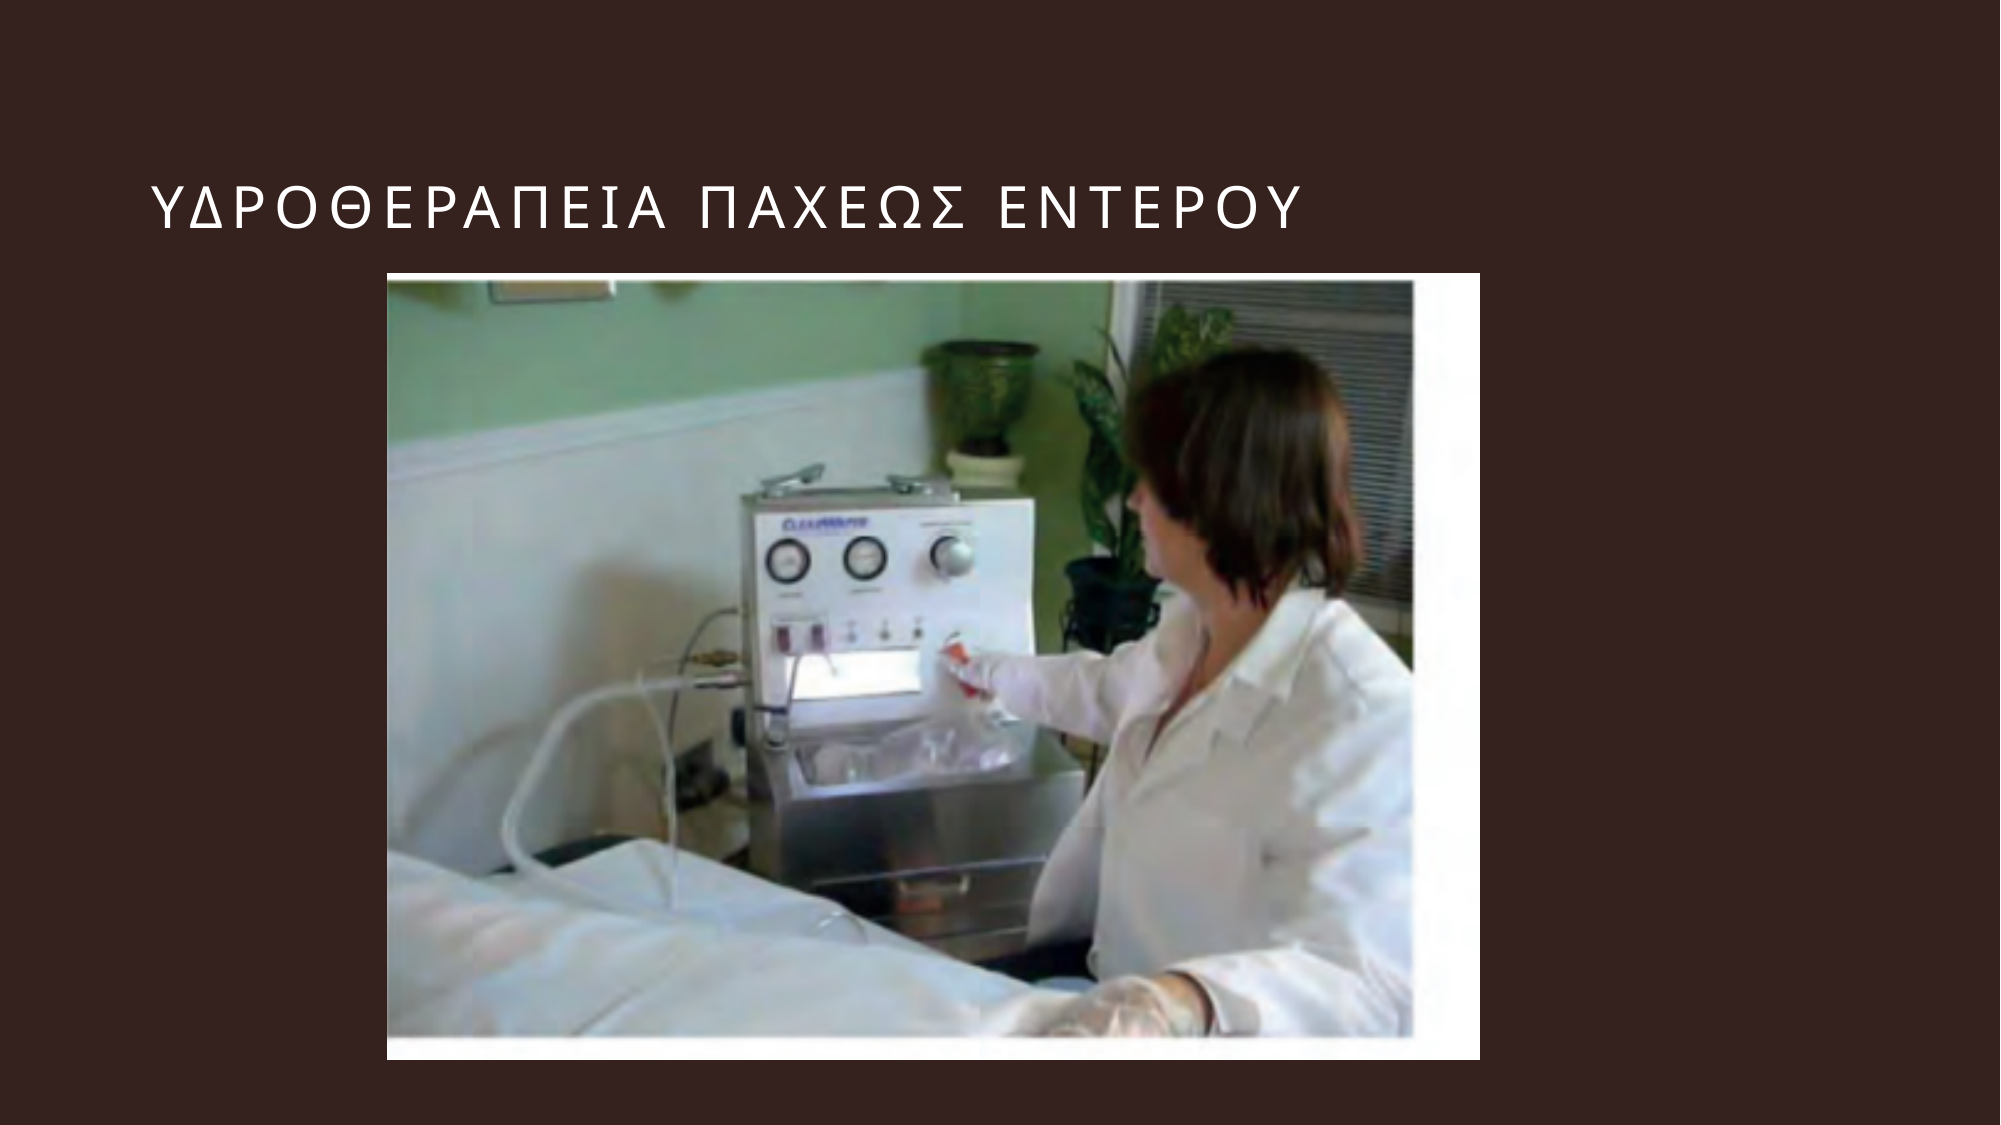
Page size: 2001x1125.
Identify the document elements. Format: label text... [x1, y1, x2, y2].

picture [387, 273, 1480, 1060]
title ΥΔΡΟΘΕΡΑΠΕΙΑ ΠΑΧΕΩΣ ΕΝΤΕΡΟΥ [151, 165, 1576, 274]
